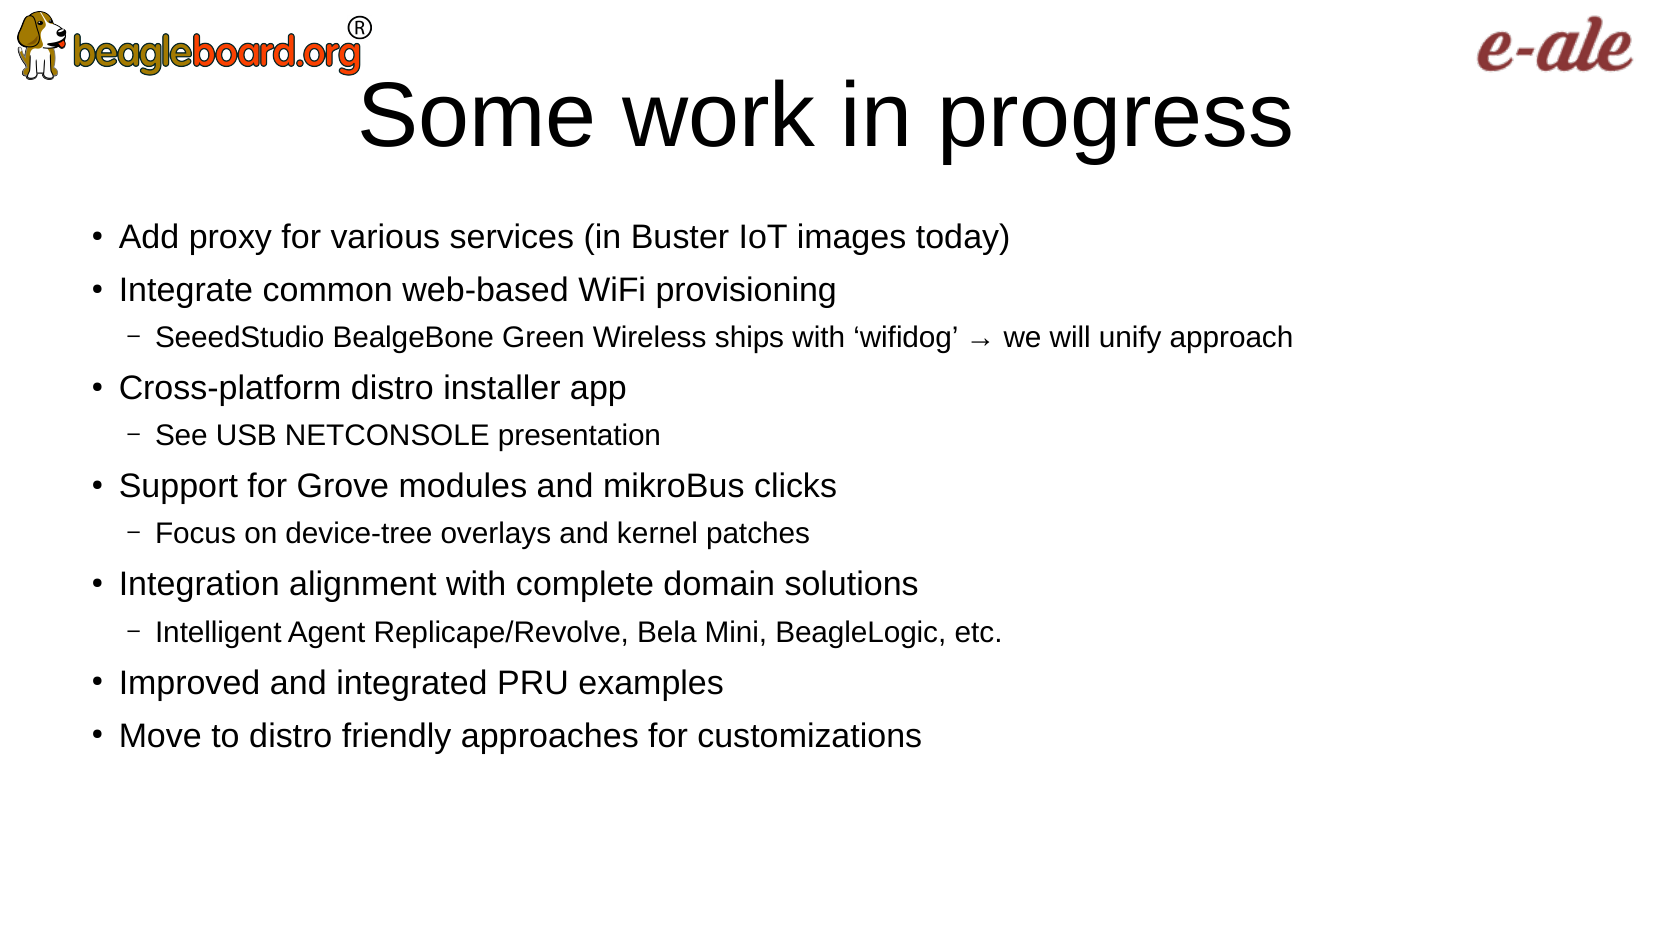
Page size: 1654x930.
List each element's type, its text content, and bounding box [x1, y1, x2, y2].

picture [1475, 14, 1636, 74]
picture [17, 11, 372, 80]
title Some work in progress [82, 37, 1571, 193]
list Add proxy for various services (in Buster IoT images today) Integrate common web-based WiFi provisioning SeeedStudio BealgeBone Green Wireless ships with ‘wifidog’ → we will unify approach Cross-platform distro installer app See USB NETCONSOLE presentation Support for Grove modules and mikroBus clicks Focus on device-tree overlays and kernel patches Integration alignment with complete domain solutions Intelligent Agent Replicape/Revolve, Bela Mini, BeagleLogic, etc. Improved and integrated PRU examples Move to distro friendly approaches for customizations [82, 217, 1571, 757]
